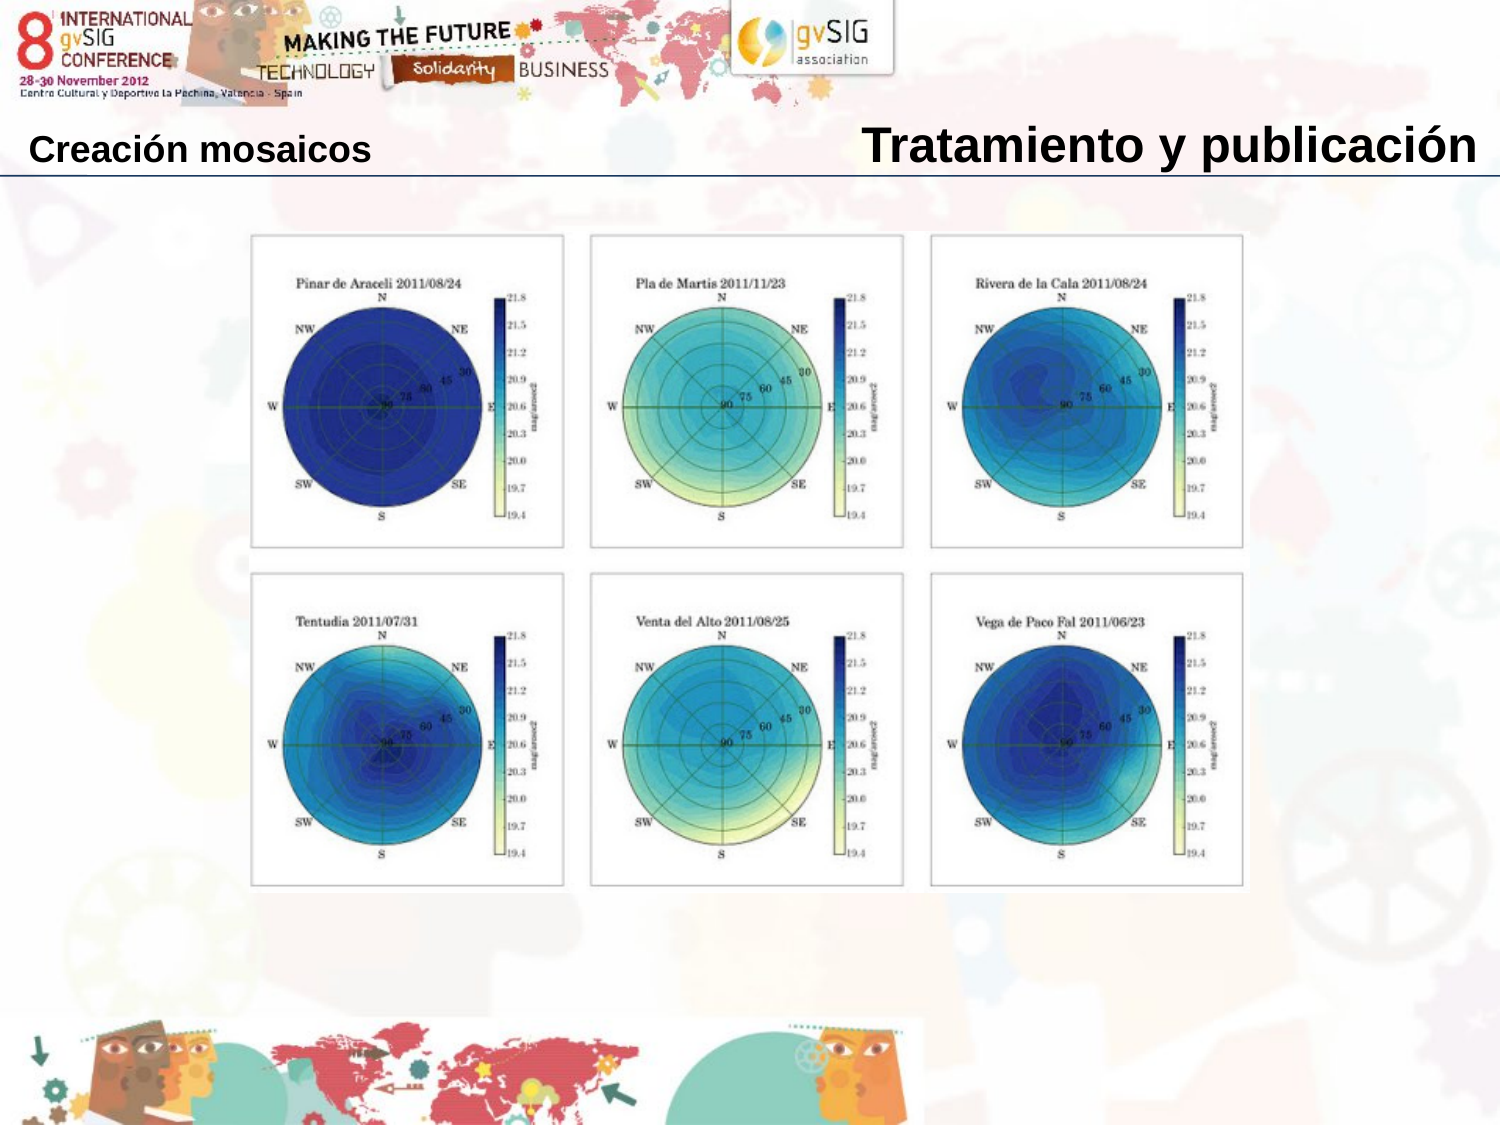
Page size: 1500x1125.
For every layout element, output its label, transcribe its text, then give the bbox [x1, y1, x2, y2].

text_box Tratamiento y publicación [846, 177, 1494, 181]
picture [0, 0, 1500, 175]
picture [0, 177, 1500, 1125]
text_box Creación mosaicos [13, 117, 387, 177]
text_box Tratamiento y publicación [846, 105, 1494, 175]
